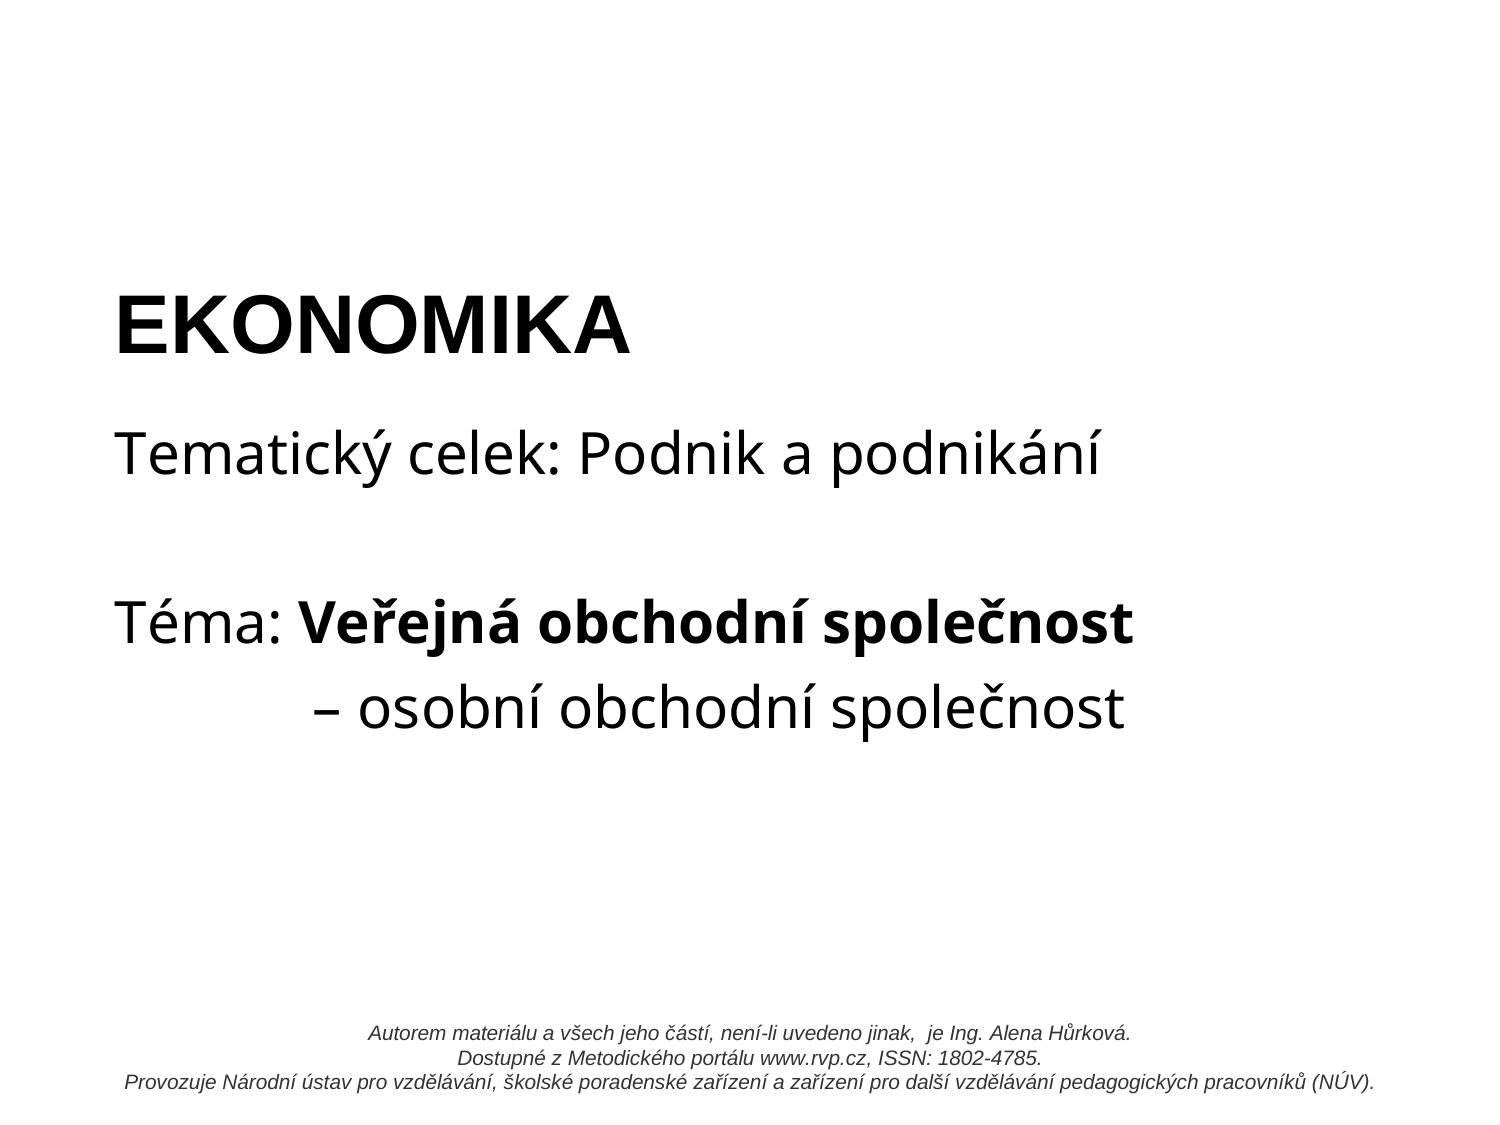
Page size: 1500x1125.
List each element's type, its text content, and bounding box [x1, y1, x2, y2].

text_box EKONOMIKA [100, 137, 1411, 379]
text_box Autorem materiálu a všech jeho částí, není-li uvedeno jinak, je Ing. Alena Hůrková. Dostupné z Metodického portálu www.rvp.cz, ISSN: 1802-4785. Provozuje Národní ústav pro vzdělávání, školské poradenské zařízení a zařízení pro další vzdělávání pedagogických pracovníků (NÚV). [0, 1011, 1500, 1102]
text_box Tematický celek: Podnik a podnikání Téma: Veřejná obchodní společnost – osobní obchodní společnost [100, 408, 1376, 1011]
